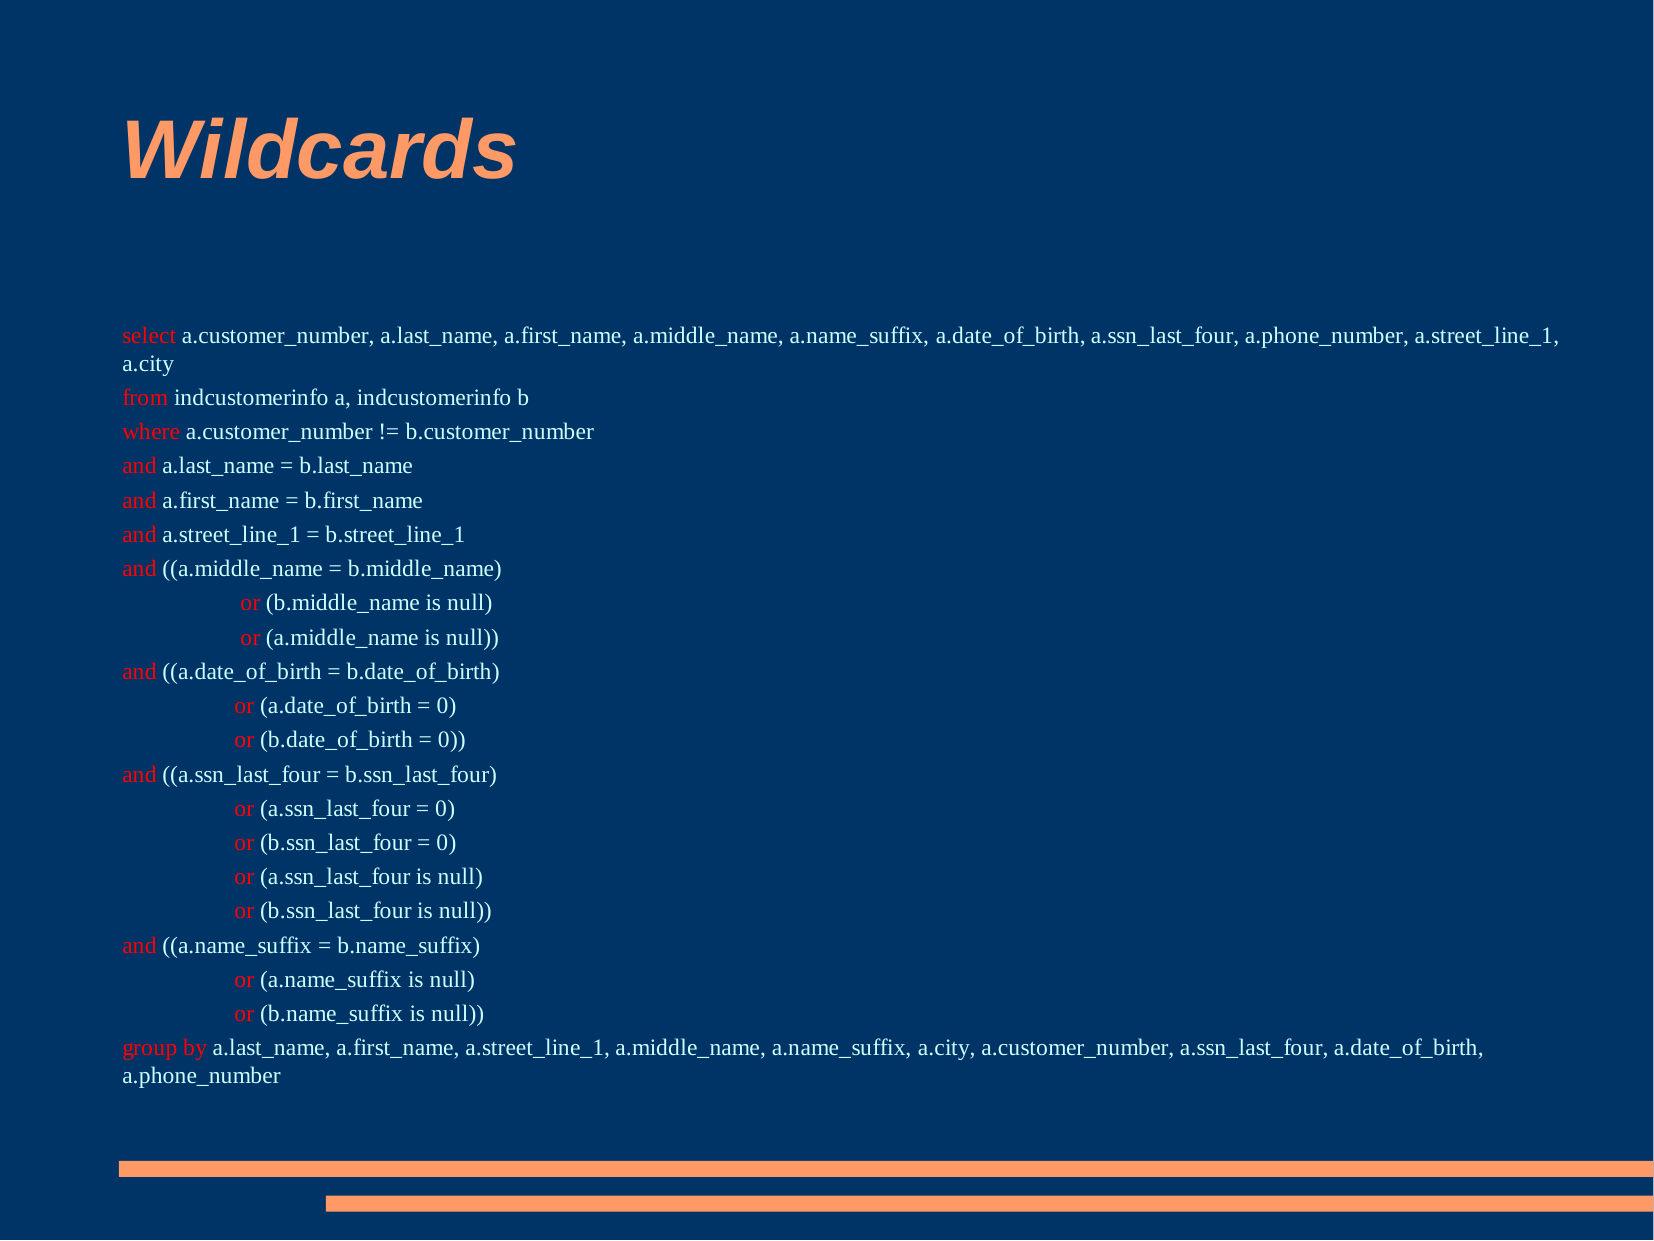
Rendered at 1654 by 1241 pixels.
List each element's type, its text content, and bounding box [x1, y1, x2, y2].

chart [121, 322, 1560, 1132]
title Wildcards [121, 46, 1534, 254]
